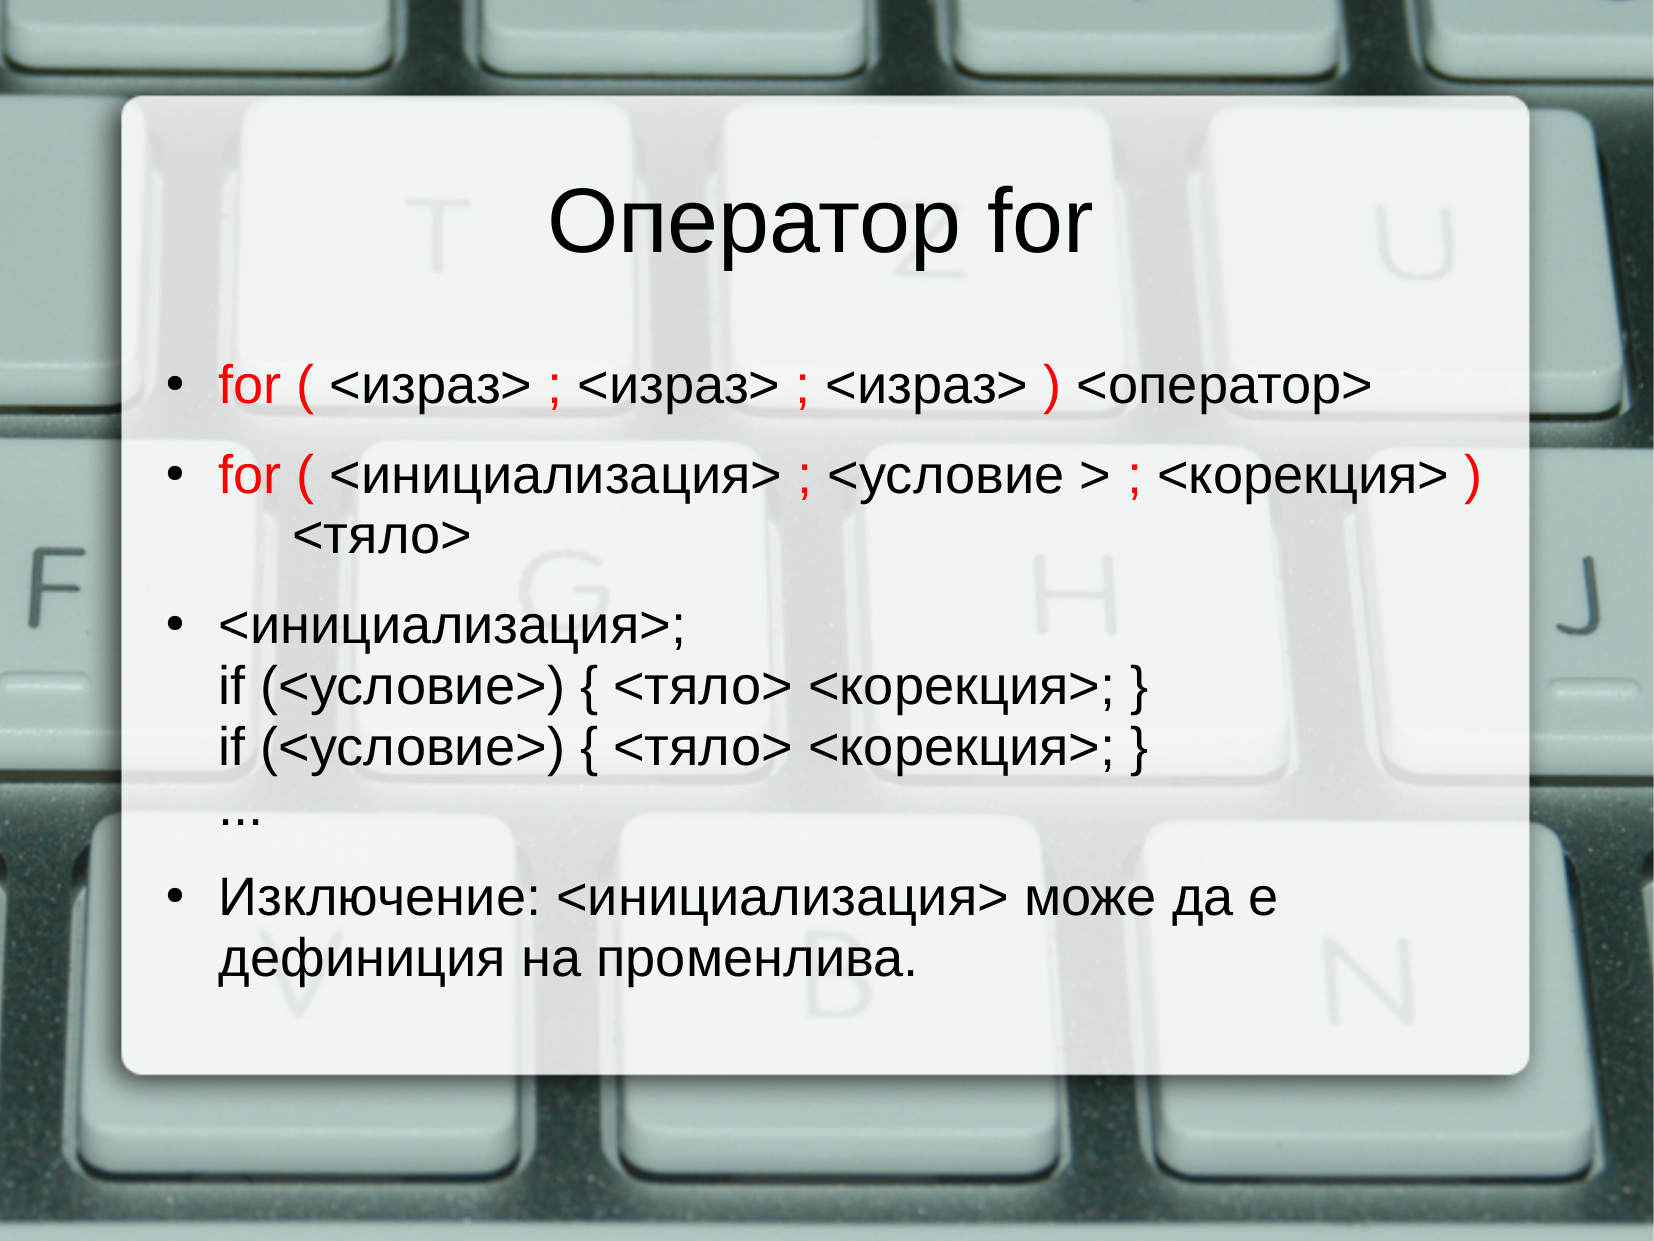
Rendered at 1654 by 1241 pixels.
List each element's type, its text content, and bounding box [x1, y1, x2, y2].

title Оператор for [135, 117, 1506, 325]
list for ( <израз> ; <израз> ; <израз> ) <оператор> for ( <инициализация> ; <условие > ; <корекция> ) <тяло> <инициализация>; if (<условие>) { <тяло> <корекция>; } if (<условие>) { <тяло> <корекция>; } ... Изключение: <инициализация> може да е дефиниция на променлива. [147, 354, 1506, 1074]
picture [0, 0, 1654, 1241]
